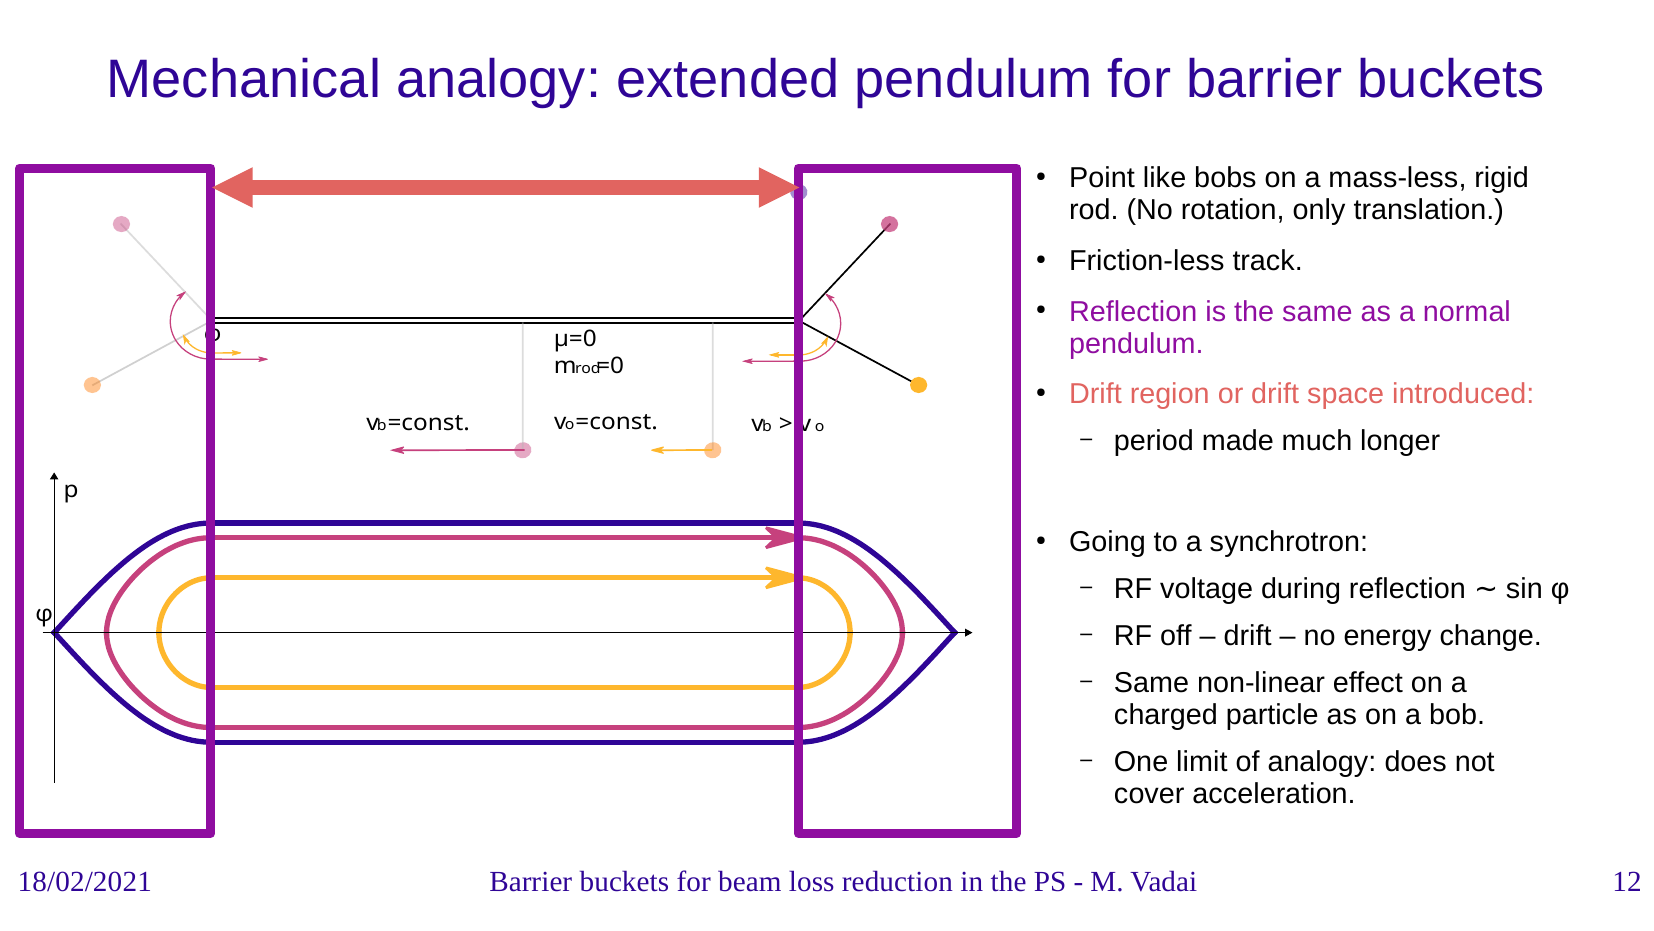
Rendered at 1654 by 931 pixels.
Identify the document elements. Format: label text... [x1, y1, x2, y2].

picture [36, 183, 206, 784]
picture [215, 183, 794, 784]
title Mechanical analogy: extended pendulum for barrier buckets [82, 1, 1571, 157]
picture [803, 183, 973, 784]
list Point like bobs on a mass-less, rigid rod. (No rotation, only translation.) Friction-less track. Reflection is the same as a normal pendulum. Drift region or drift space introduced: period made much longer Going to a synchrotron: RF voltage during reflection ∼ sin φ RF off – drift – no energy change. Same non-linear effect on a charged particle as on a bob. One limit of analogy: does not cover acceleration. [1024, 161, 1572, 822]
